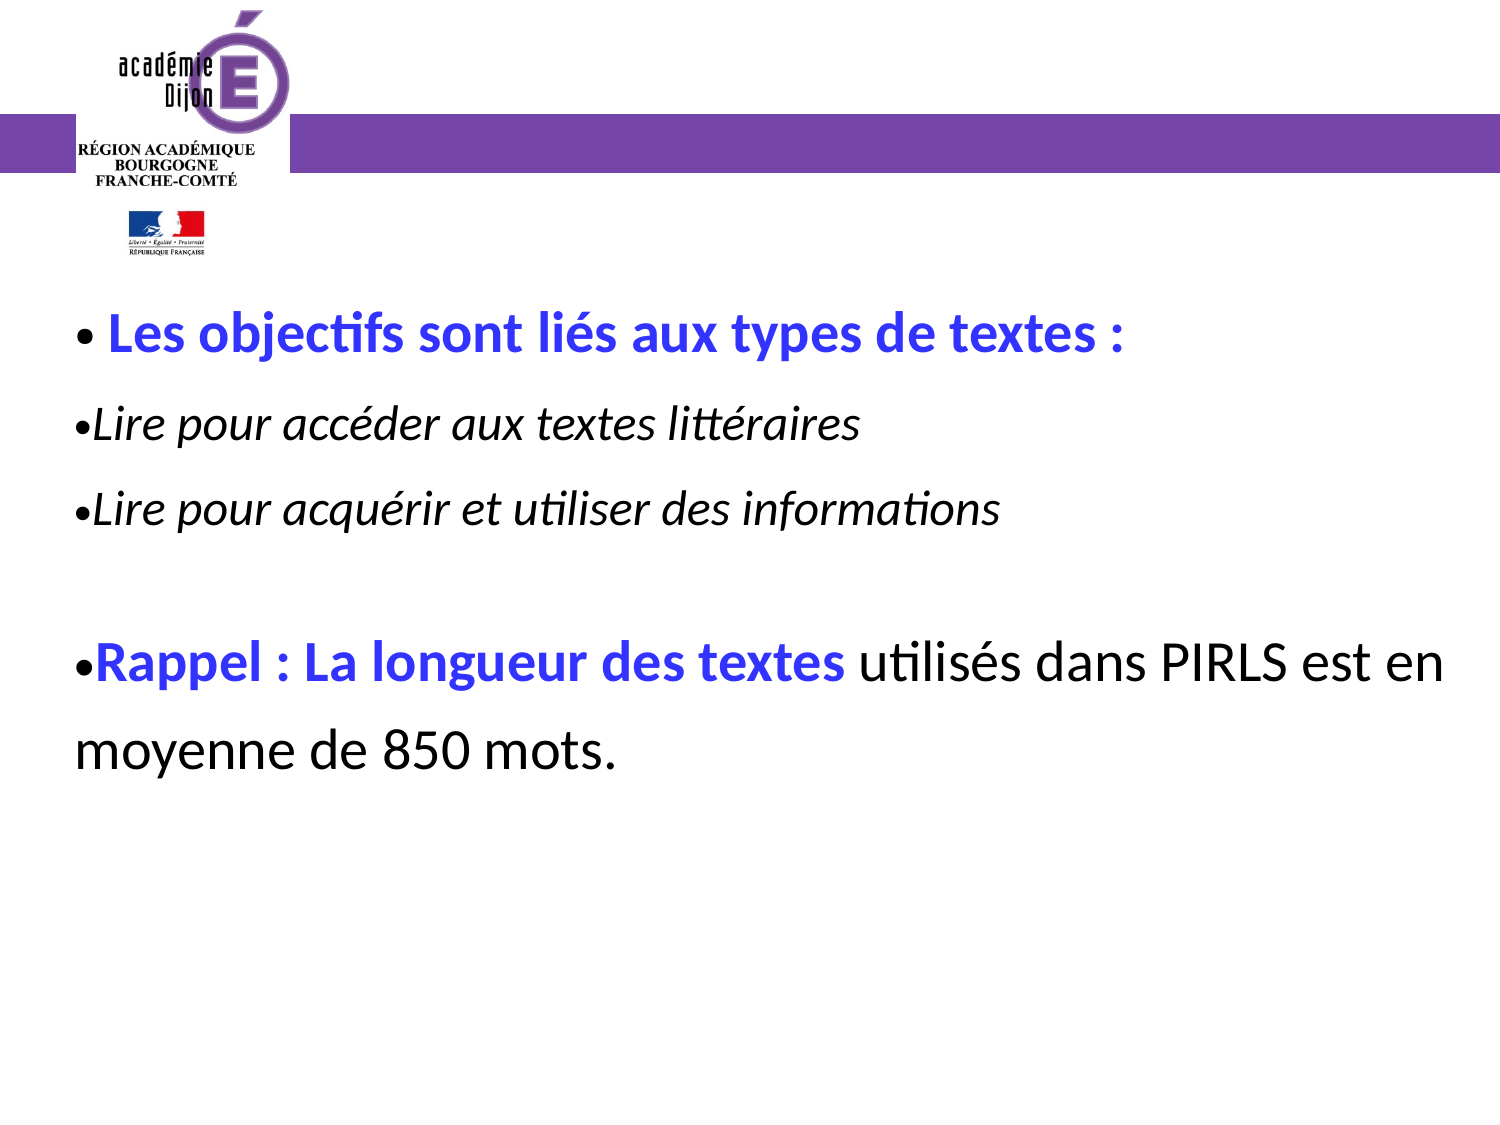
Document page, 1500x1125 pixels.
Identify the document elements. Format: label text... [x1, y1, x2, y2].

picture [76, 8, 290, 256]
text_box Les objectifs sont liés aux types de textes : Lire pour accéder aux textes littéraires Lire pour acquérir et utiliser des informations Rappel : La longueur des textes utilisés dans PIRLS est en moyenne de 850 mots. [59, 301, 1489, 981]
